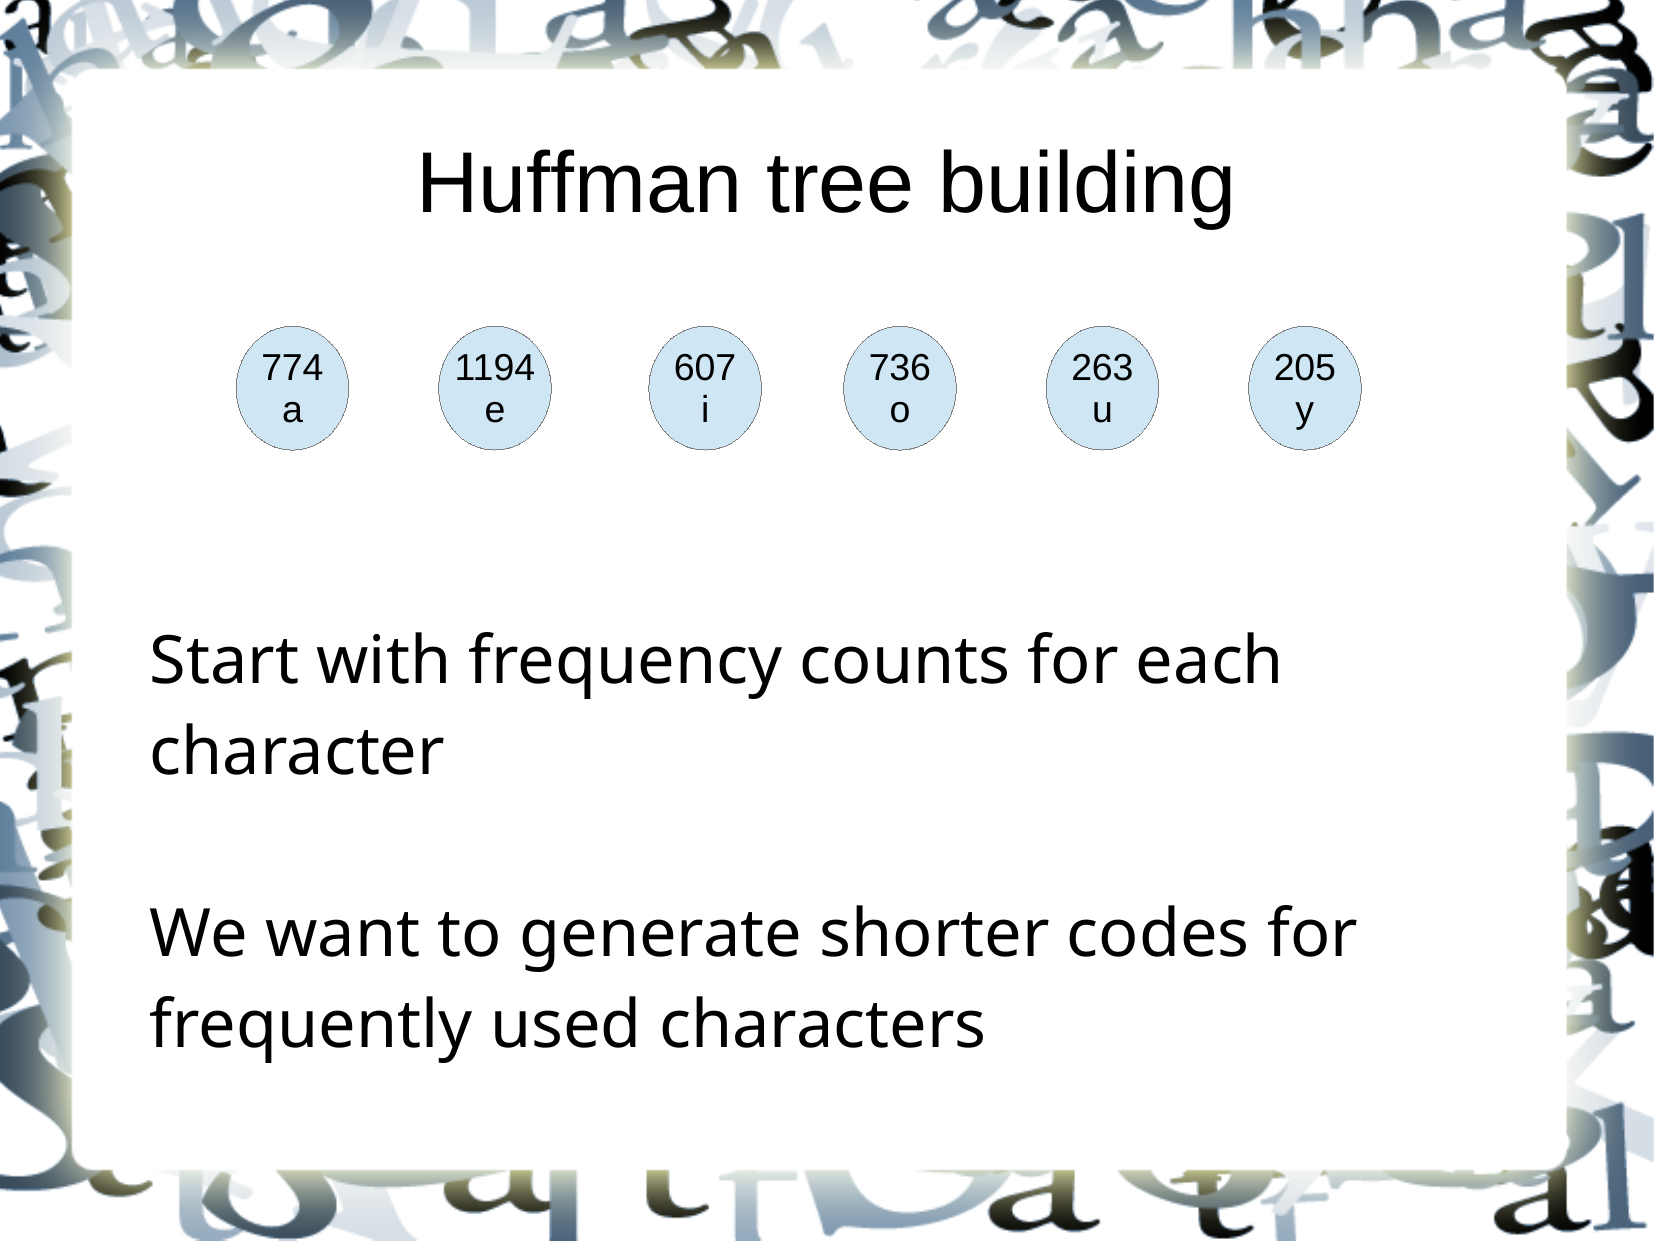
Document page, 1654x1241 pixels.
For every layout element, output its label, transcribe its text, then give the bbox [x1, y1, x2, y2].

text_box Start with frequency counts for each character We want to generate shorter codes for frequently used characters [135, 605, 1497, 1013]
text_box 263 u [1046, 326, 1159, 451]
text_box 774 a [236, 326, 349, 451]
title Huffman tree building [82, 78, 1571, 287]
text_box 1194 e [438, 326, 552, 451]
text_box 607 i [648, 326, 762, 451]
picture [0, 0, 1654, 1241]
text_box 205 y [1248, 326, 1362, 451]
text_box 736 o [843, 326, 957, 451]
